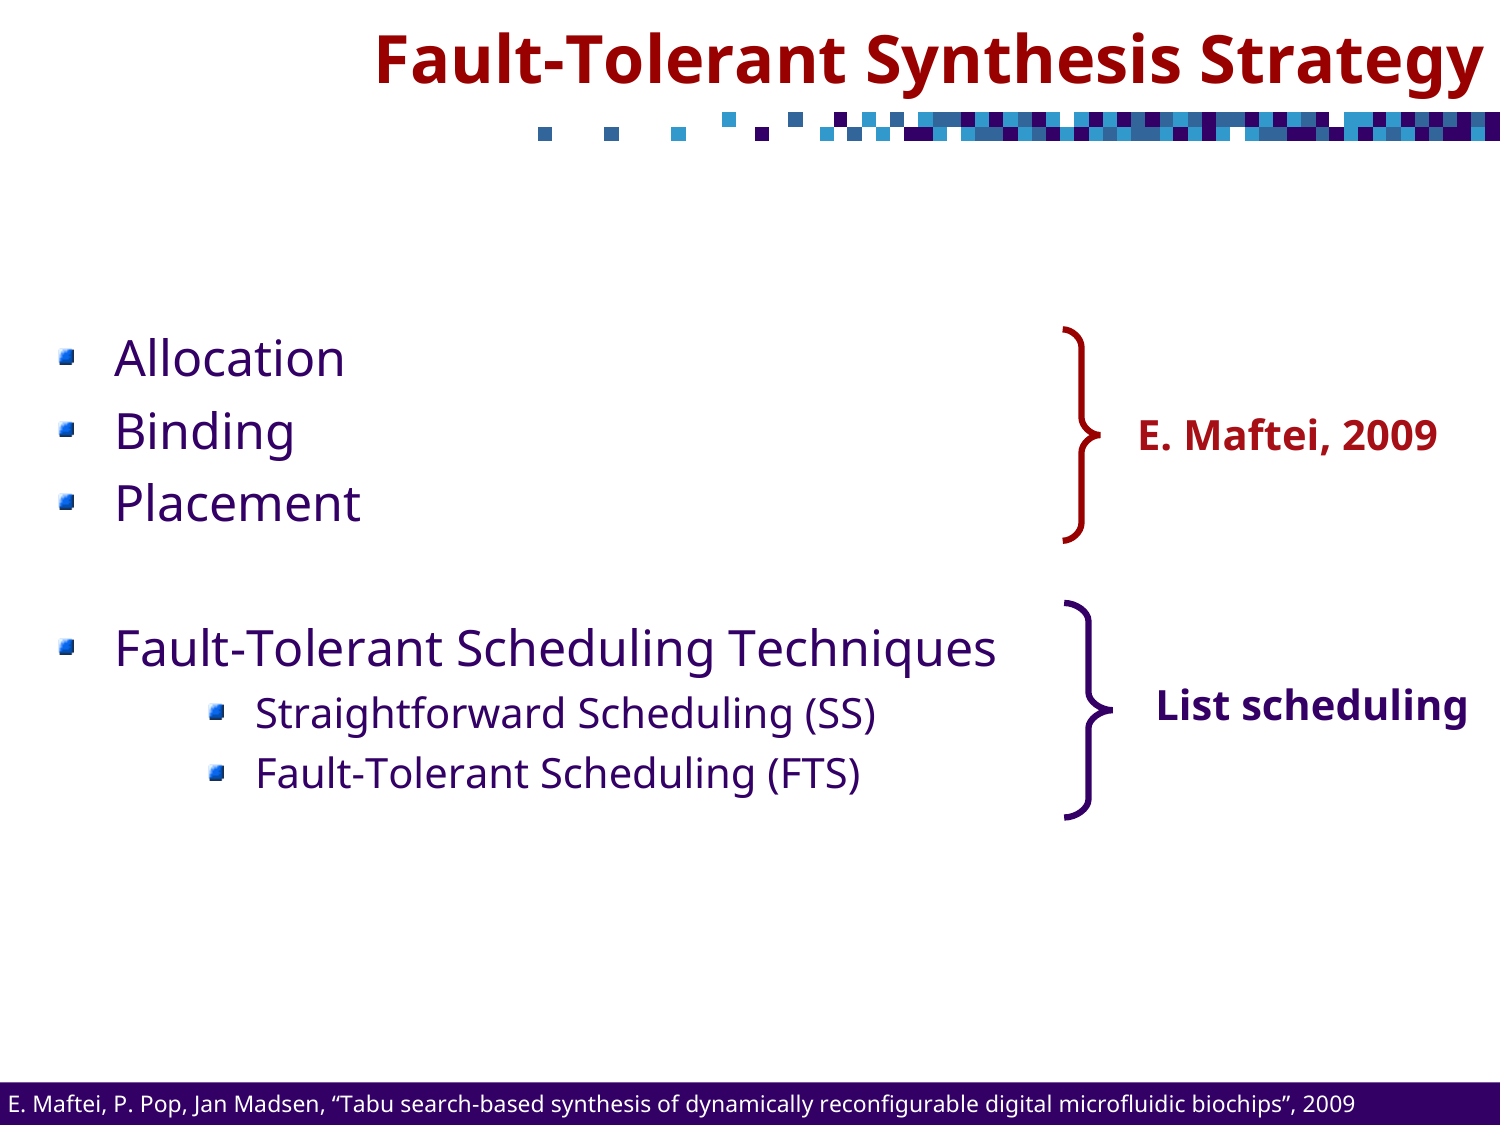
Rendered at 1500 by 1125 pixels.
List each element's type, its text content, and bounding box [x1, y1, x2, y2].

text_box E. Maftei, P. Pop, Jan Madsen, “Tabu search-based synthesis of dynamically reconfigurable digital microfluidic biochips”, 2009 [0, 1081, 1373, 1125]
text_box E. Maftei, 2009 [1122, 401, 1468, 467]
list Allocation Binding Placement Fault-Tolerant Scheduling Techniques Straightforward Scheduling (SS) Fault-Tolerant Scheduling (FTS) [43, 174, 1444, 942]
title Fault-Tolerant Synthesis Strategy [0, 4, 1500, 109]
text_box List scheduling [1140, 671, 1489, 737]
